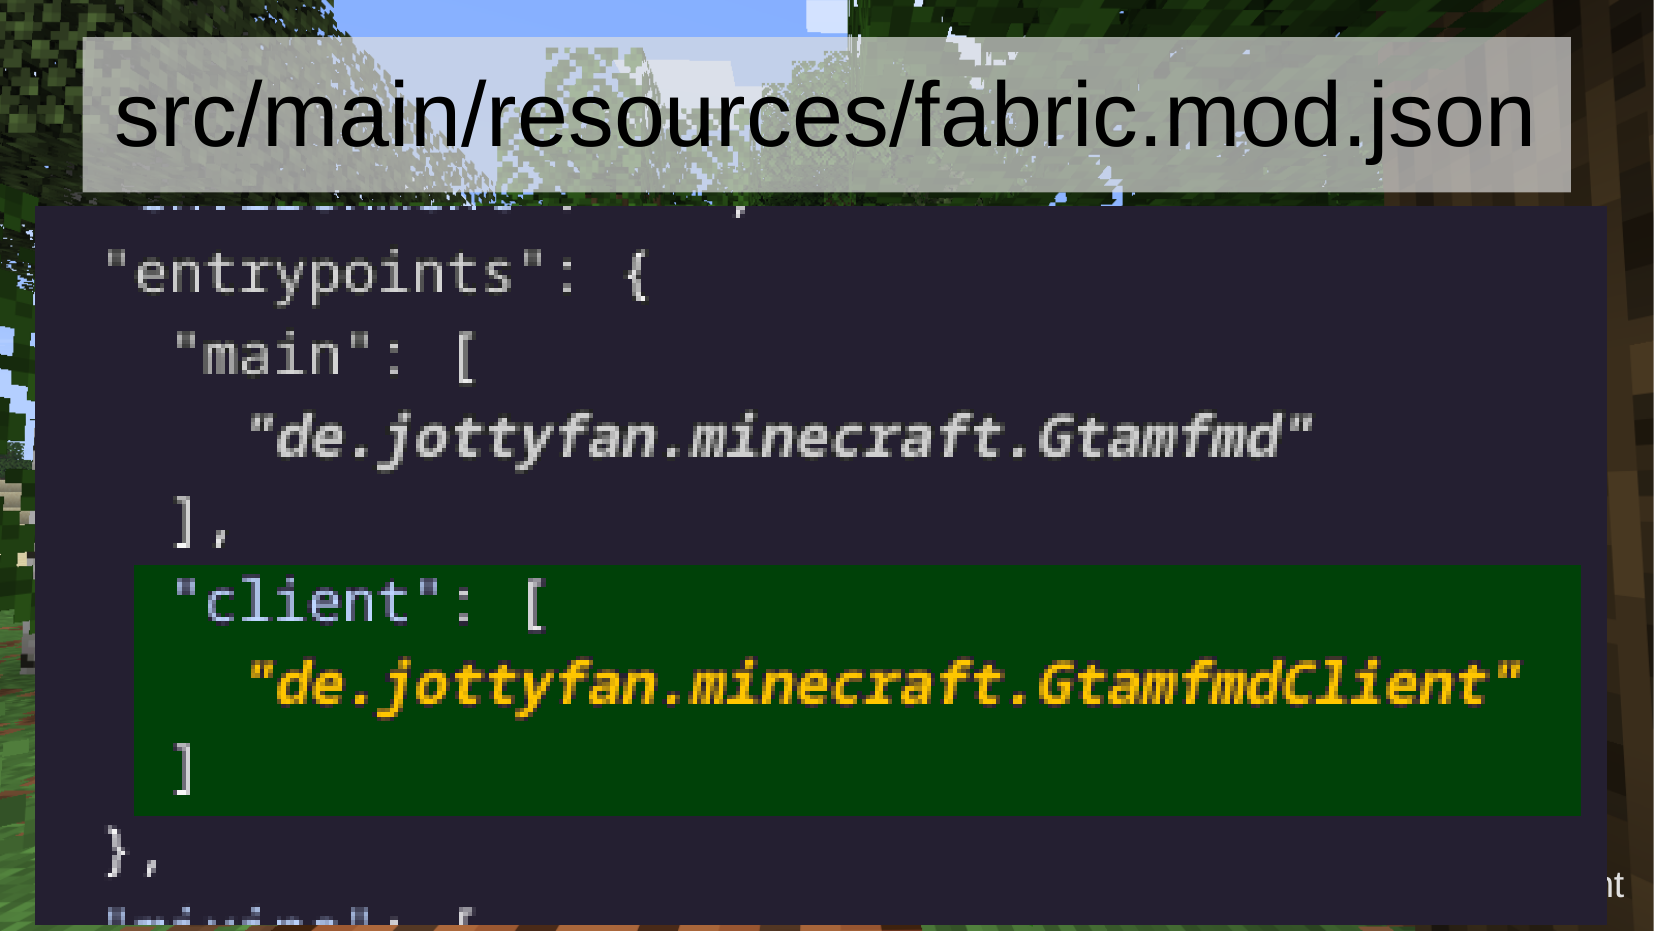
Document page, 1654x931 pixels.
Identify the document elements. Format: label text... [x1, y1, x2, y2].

picture [0, 0, 1654, 931]
title src/main/resources/fabric.mod.json [82, 37, 1571, 193]
